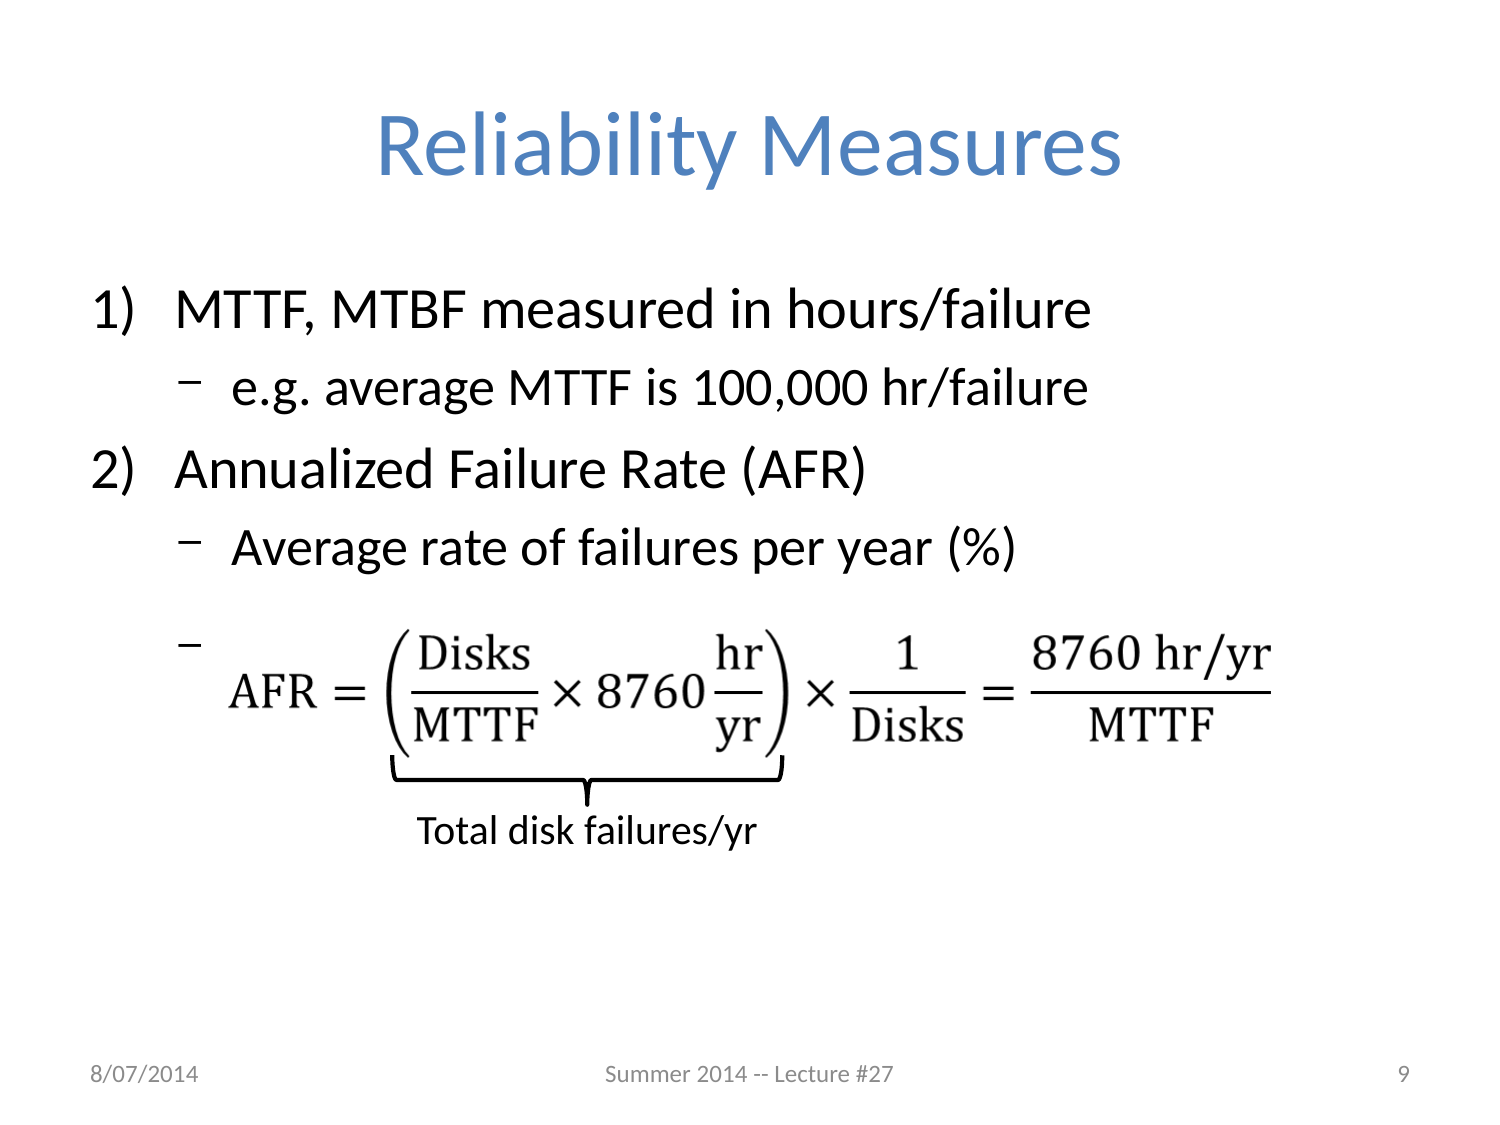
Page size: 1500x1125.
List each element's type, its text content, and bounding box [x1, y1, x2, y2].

footer Summer 2014 -- Lecture #27 [512, 1042, 988, 1103]
slide_number <number> [1074, 1042, 1425, 1103]
slide_number 8/07/2014 [75, 1042, 425, 1103]
text_box Total disk failures/yr [392, 795, 783, 860]
text_box [149, 614, 1350, 767]
list MTTF, MTBF measured in hours/failure e.g. average MTTF is 100,000 hr/failure Annualized Failure Rate (AFR) Average rate of failures per year (%) [75, 262, 1425, 1073]
title Reliability Measures [75, 45, 1425, 233]
